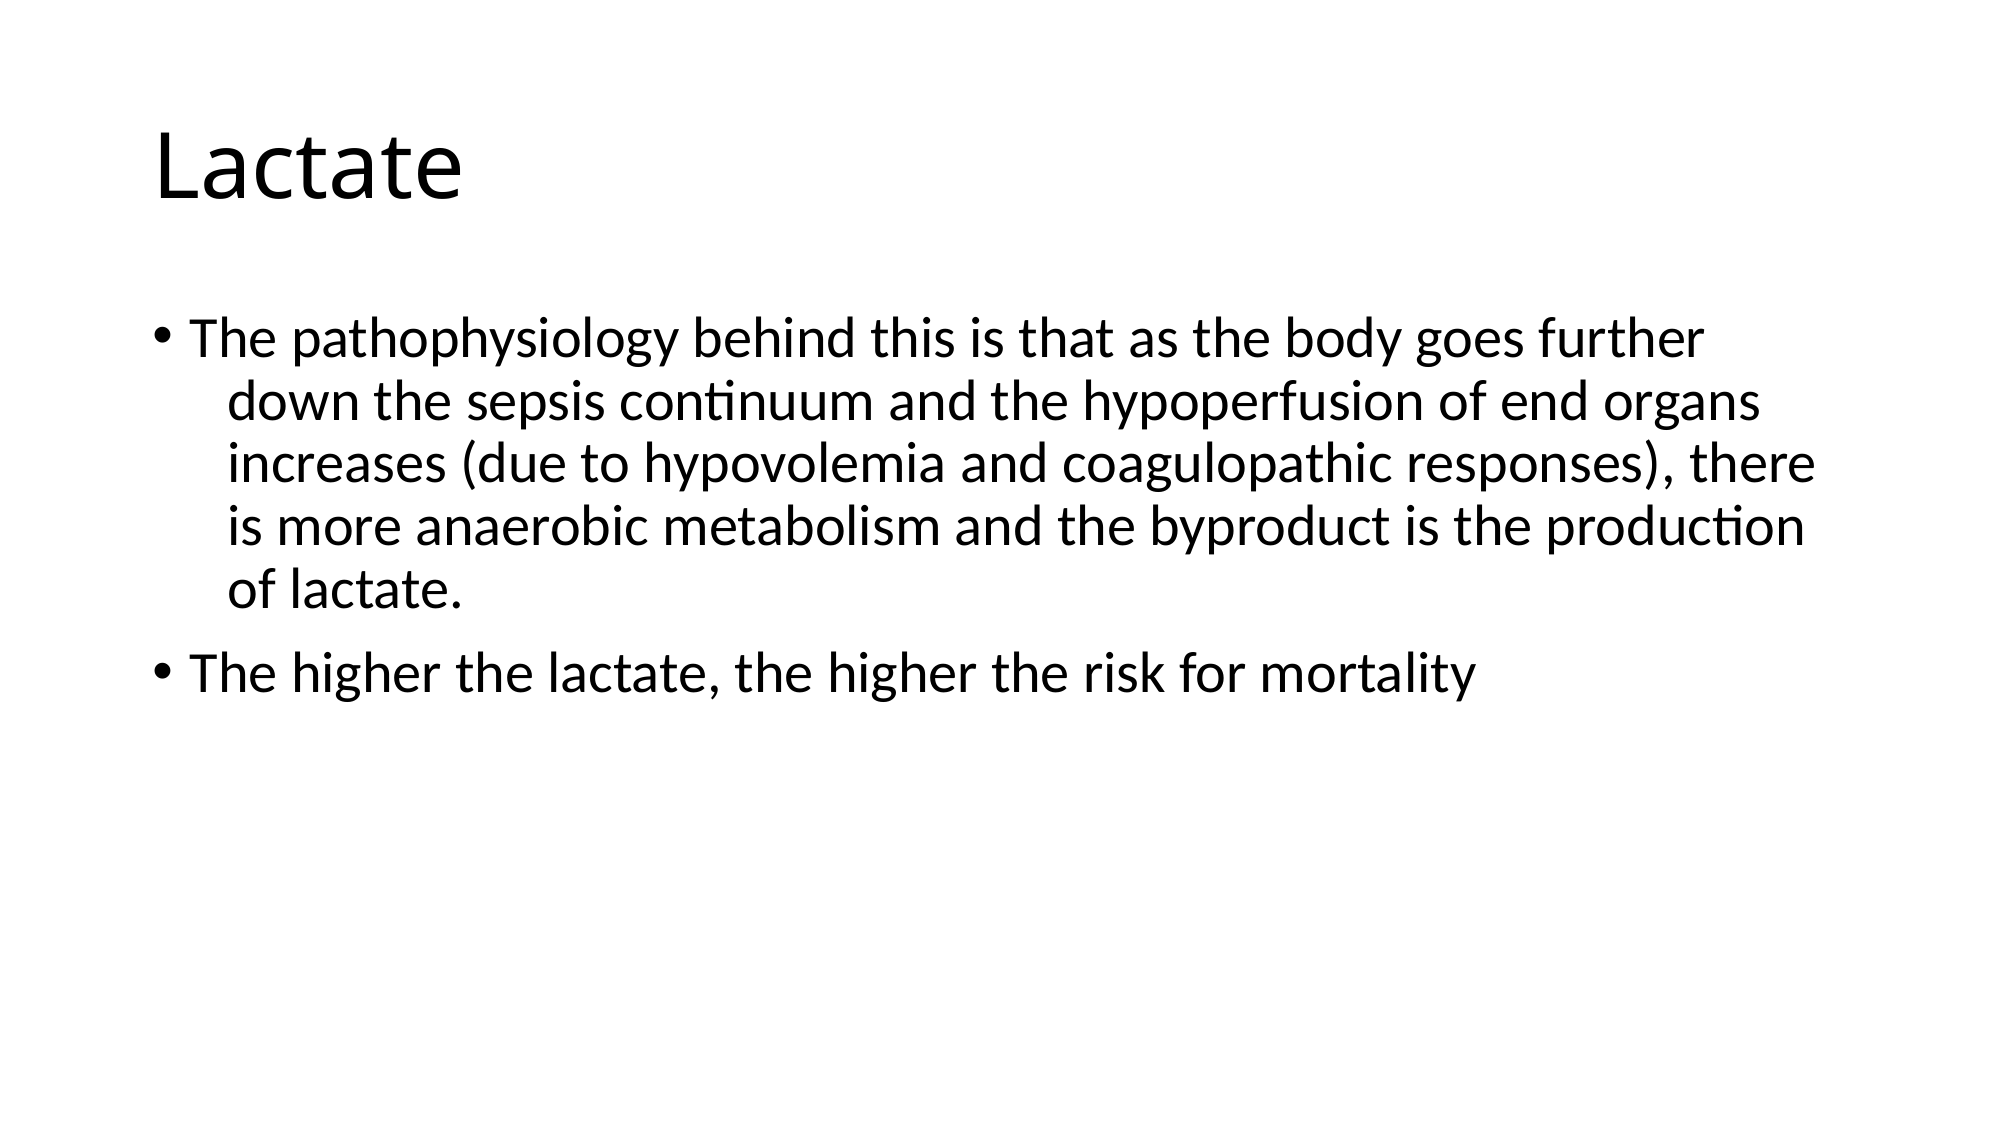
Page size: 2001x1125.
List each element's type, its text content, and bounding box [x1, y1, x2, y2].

list The pathophysiology behind this is that as the body goes further down the sepsis continuum and the hypoperfusion of end organs increases (due to hypovolemia and coagulopathic responses), there is more anaerobic metabolism and the byproduct is the production of lactate. The higher the lactate, the higher the risk for mortality [137, 299, 1863, 1014]
title Lactate [137, 59, 1863, 278]
